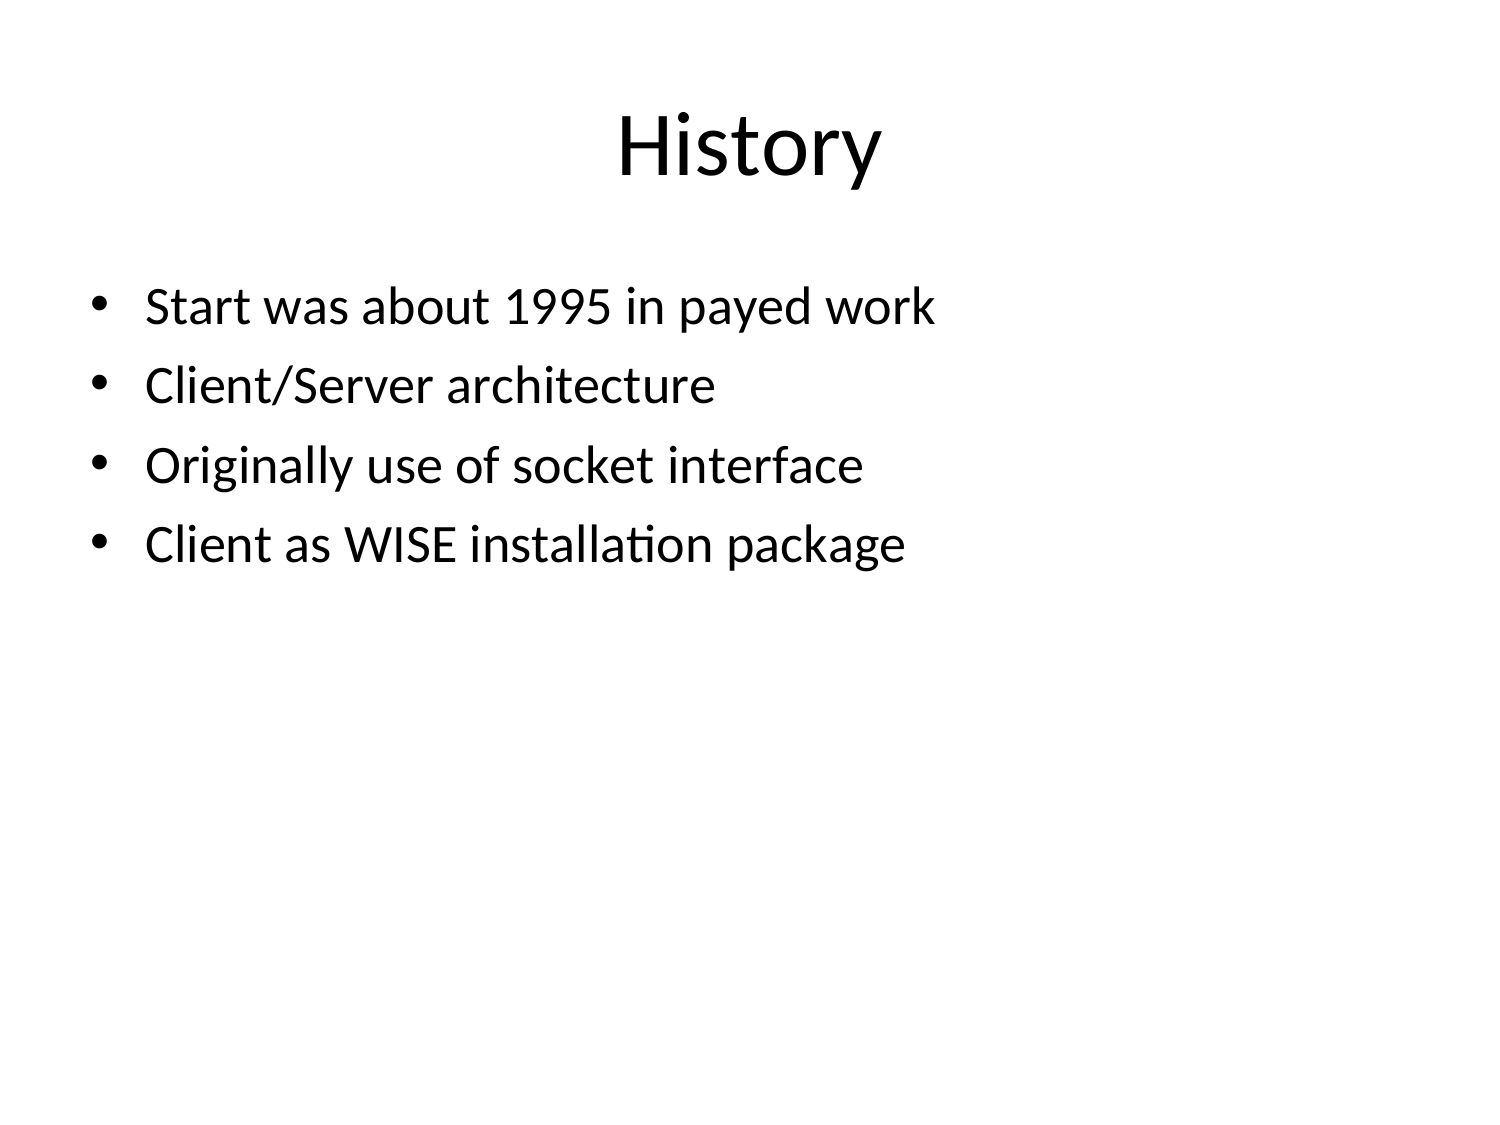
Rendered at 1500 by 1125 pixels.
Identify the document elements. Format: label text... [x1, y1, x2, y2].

text_box History [75, 45, 1426, 233]
text_box Start was about 1995 in payed work Client/Server architecture Originally use of socket interface Client as WISE installation package [75, 262, 1426, 1005]
